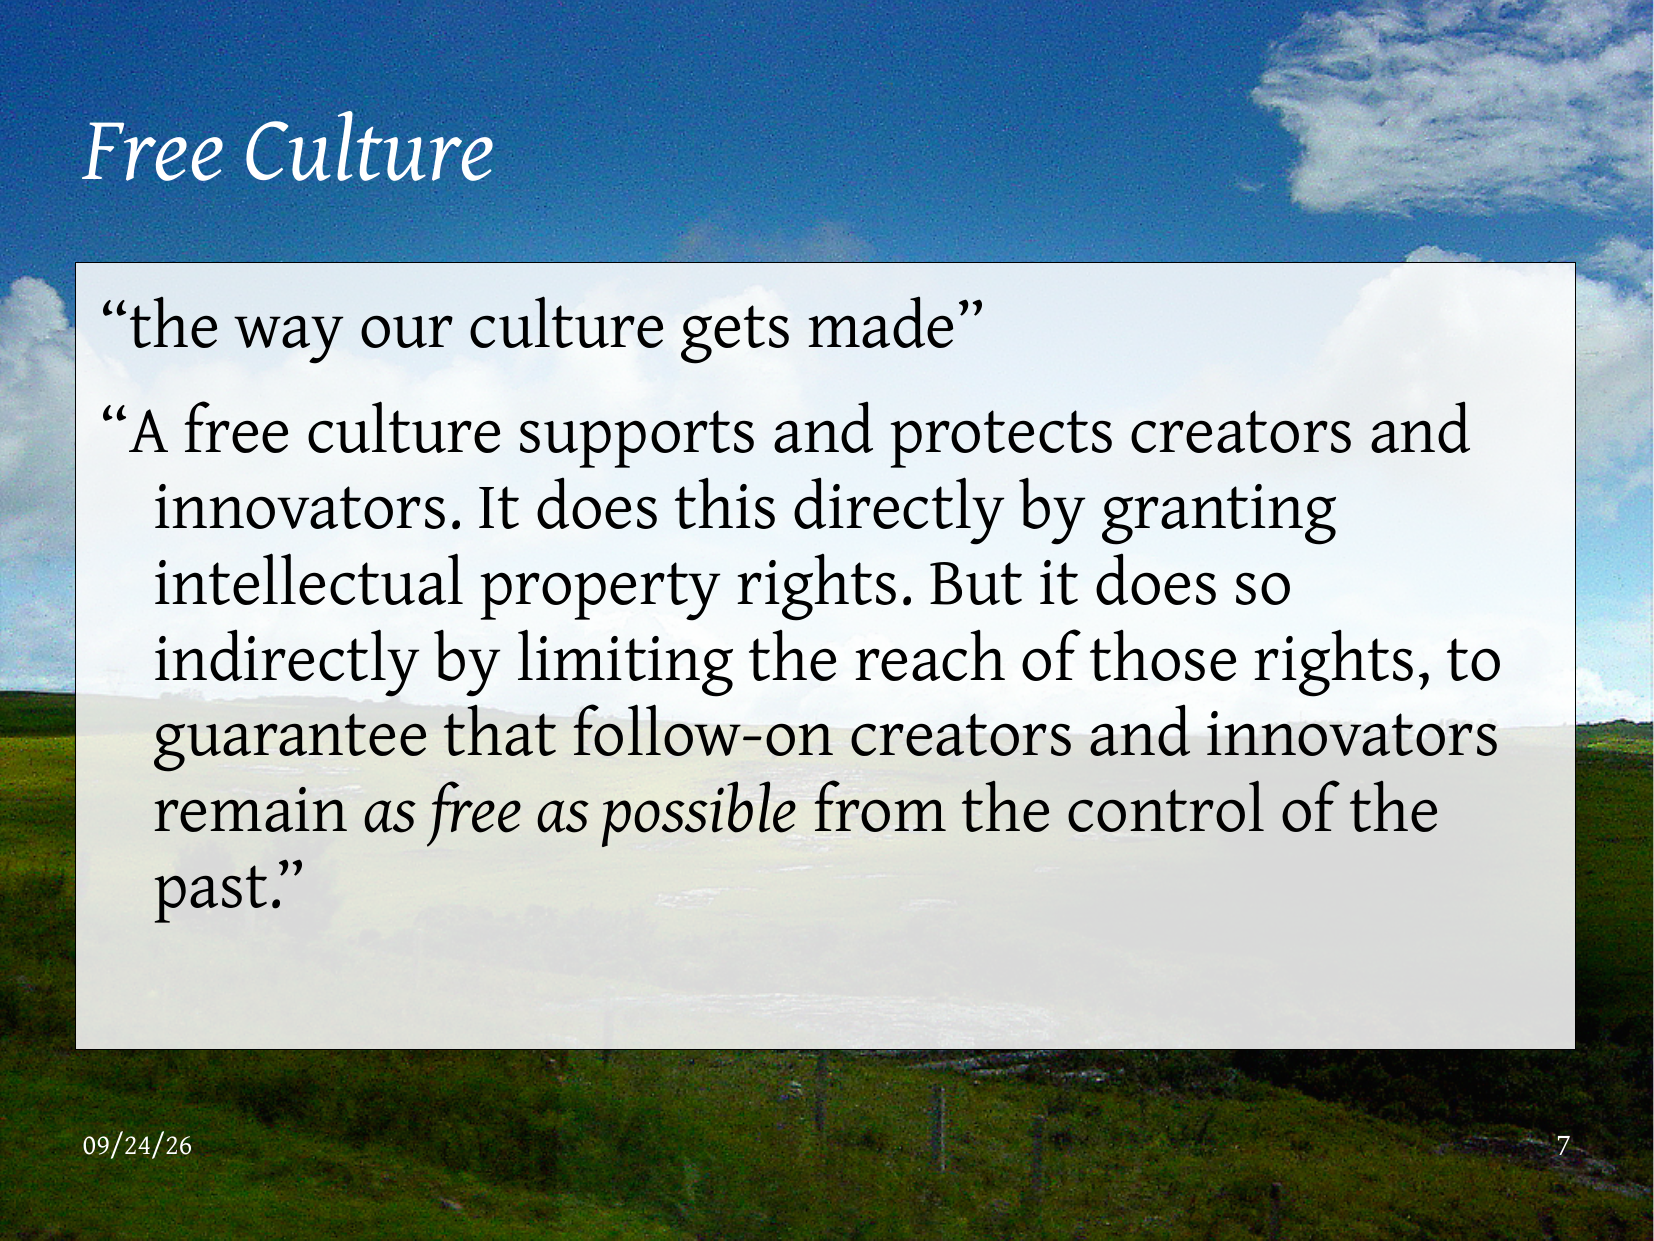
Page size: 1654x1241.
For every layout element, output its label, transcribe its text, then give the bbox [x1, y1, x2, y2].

list “the way our culture gets made” “A free culture supports and protects creators and innovators. It does this directly by granting intellectual property rights. But it does so indirectly by limiting the reach of those rights, to guarantee that follow-on creators and innovators remain as free as possible from the control of the past.” [82, 290, 1571, 1094]
picture [0, 0, 1654, 1241]
title Free Culture [82, 56, 1571, 250]
